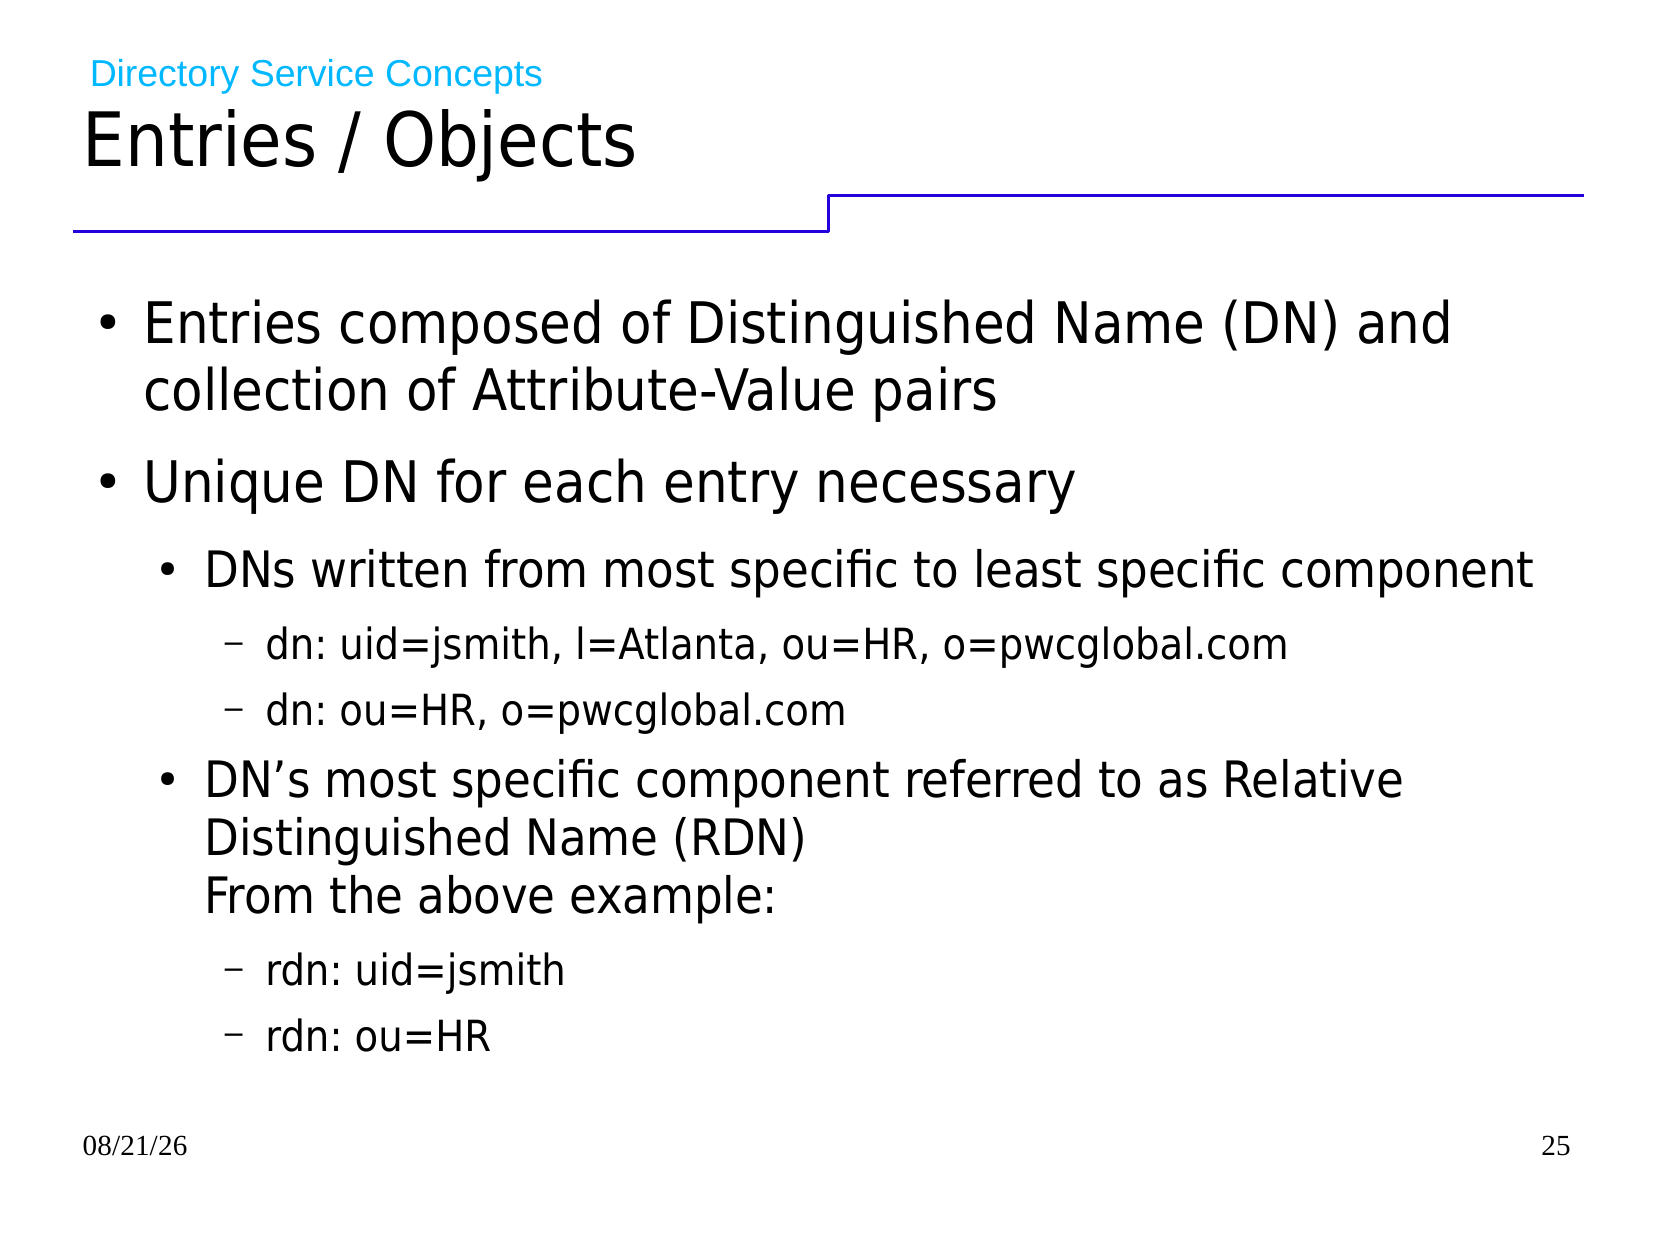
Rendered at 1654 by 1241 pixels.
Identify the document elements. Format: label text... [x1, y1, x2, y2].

list Entries composed of Distinguished Name (DN) and collection of Attribute-Value pairs Unique DN for each entry necessary DNs written from most specific to least specific component dn: uid=jsmith, l=Atlanta, ou=HR, o=pwcglobal.com dn: ou=HR, o=pwcglobal.com DN’s most specific component referred to as Relative Distinguished Name (RDN) From the above example: rdn: uid=jsmith rdn: ou=HR [82, 290, 1571, 1109]
title Entries / Objects [82, 49, 1571, 232]
text_box Directory Service Concepts [75, 45, 571, 103]
